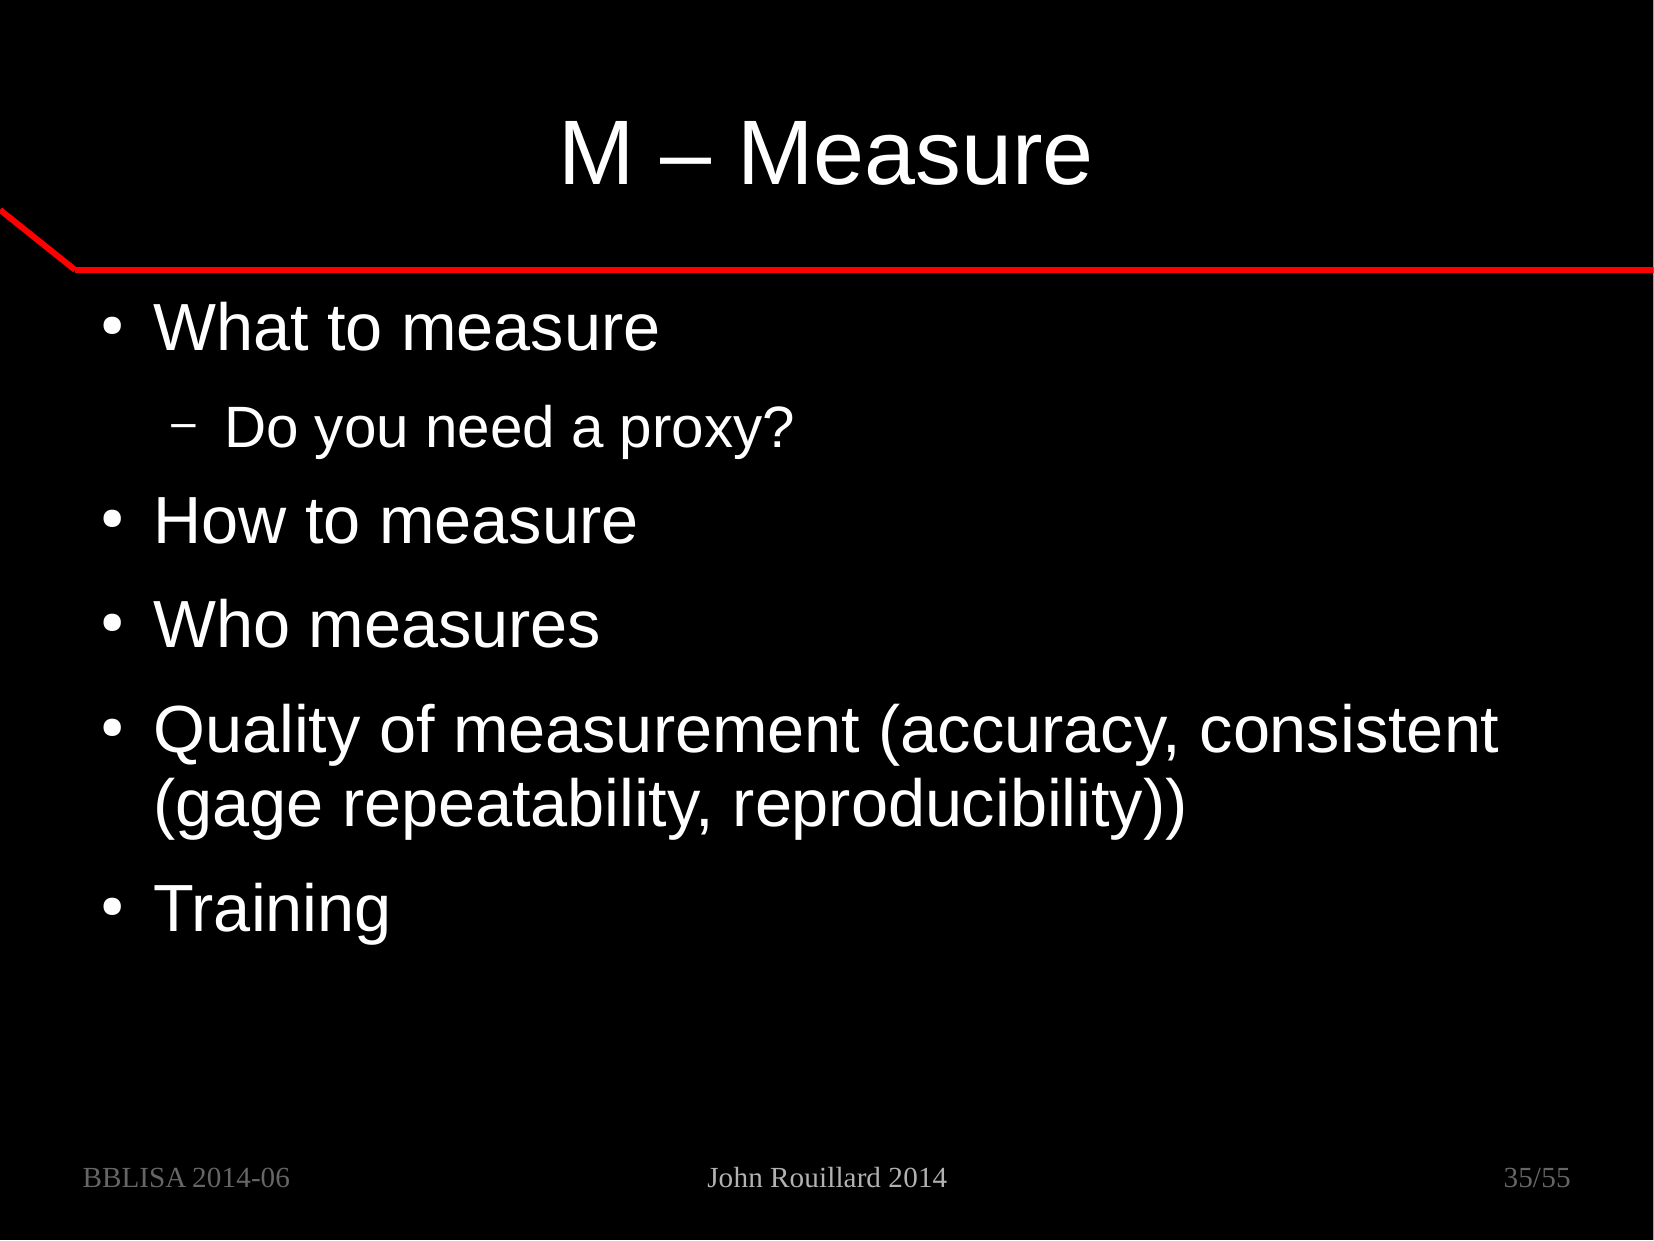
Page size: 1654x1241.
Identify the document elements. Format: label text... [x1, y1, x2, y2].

title M – Measure [82, 49, 1571, 257]
list What to measure Do you need a proxy? How to measure Who measures Quality of measurement (accuracy, consistent (gage repeatability, reproducibility)) Training [82, 290, 1571, 1110]
